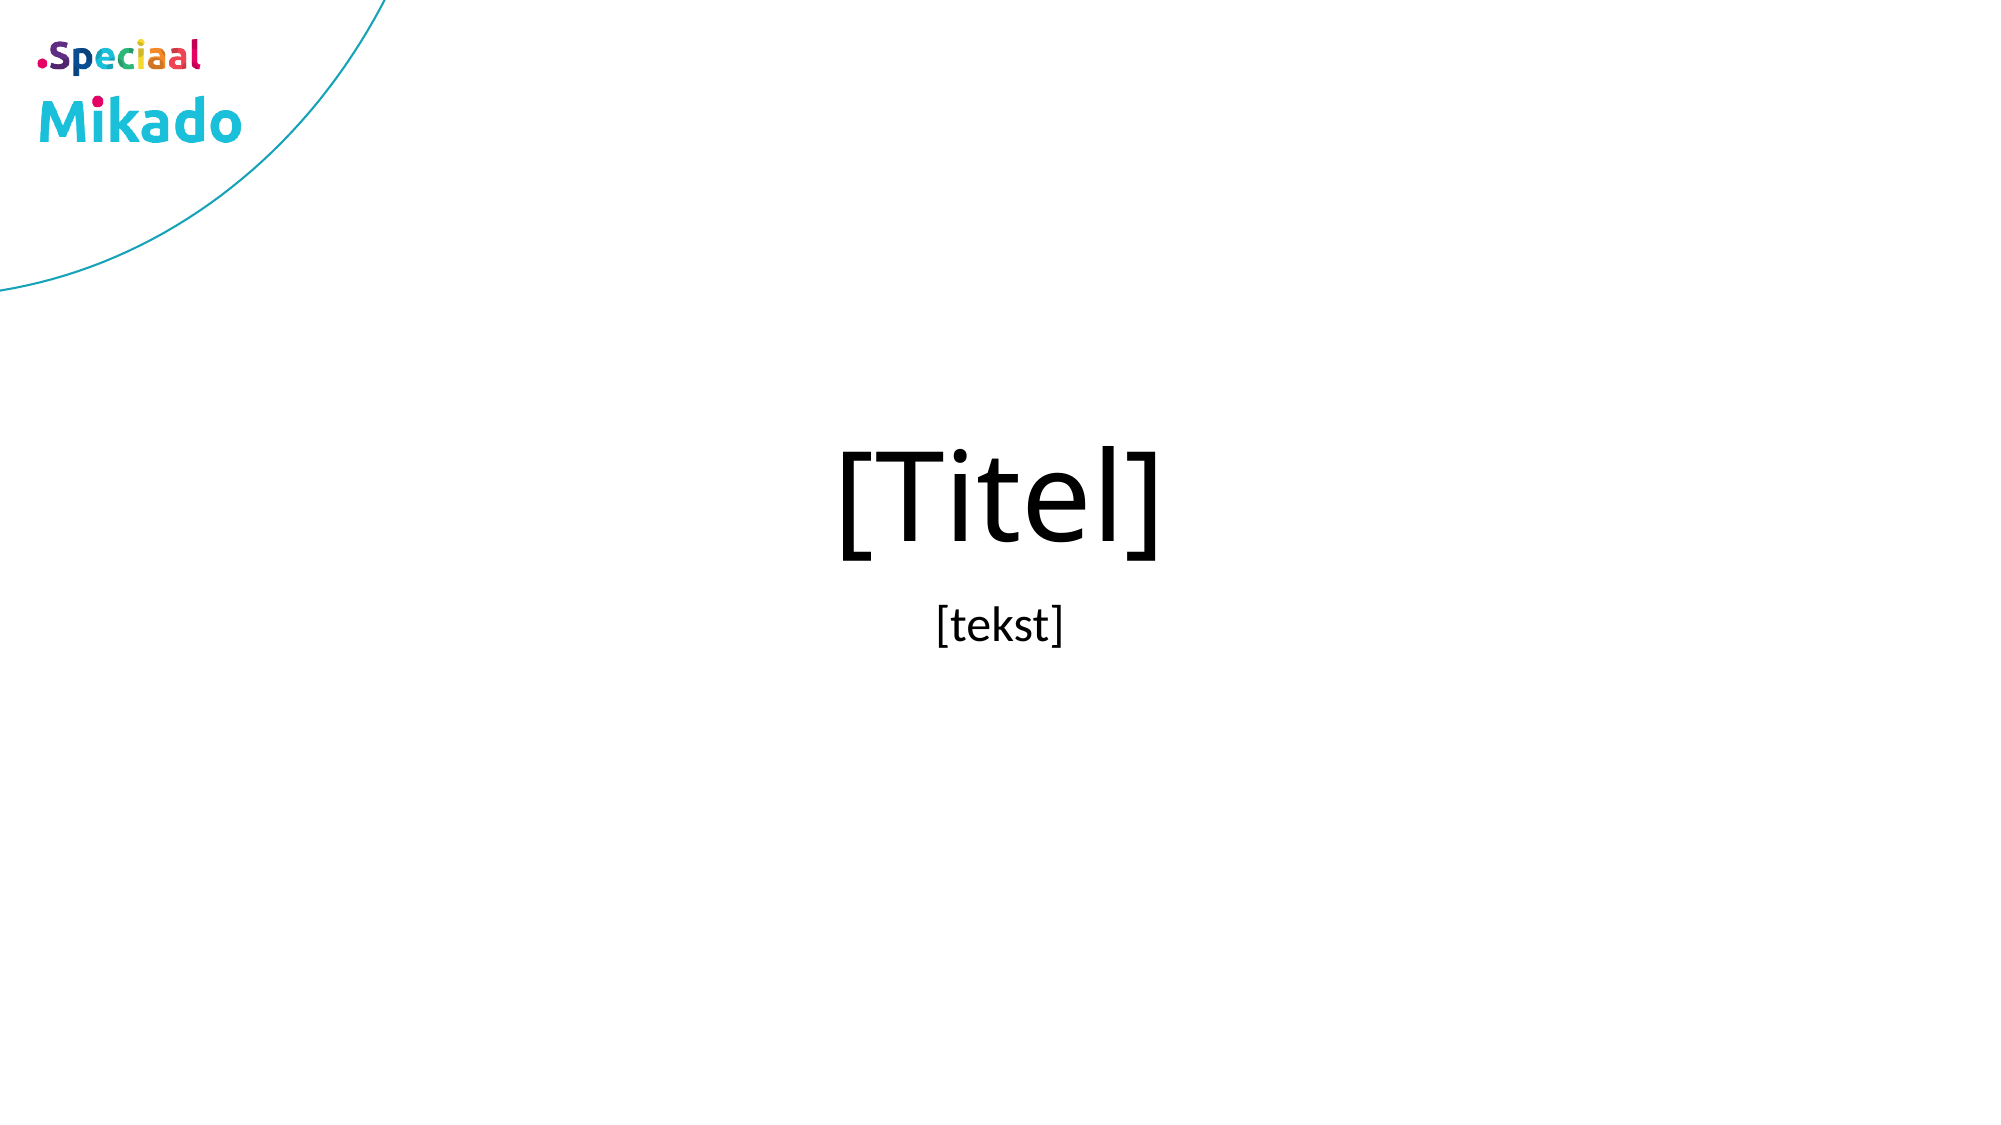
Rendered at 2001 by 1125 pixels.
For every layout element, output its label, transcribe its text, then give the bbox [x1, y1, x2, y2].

picture [36, 37, 243, 152]
title [Titel] [249, 184, 1750, 576]
subtitle [tekst] [249, 590, 1750, 863]
